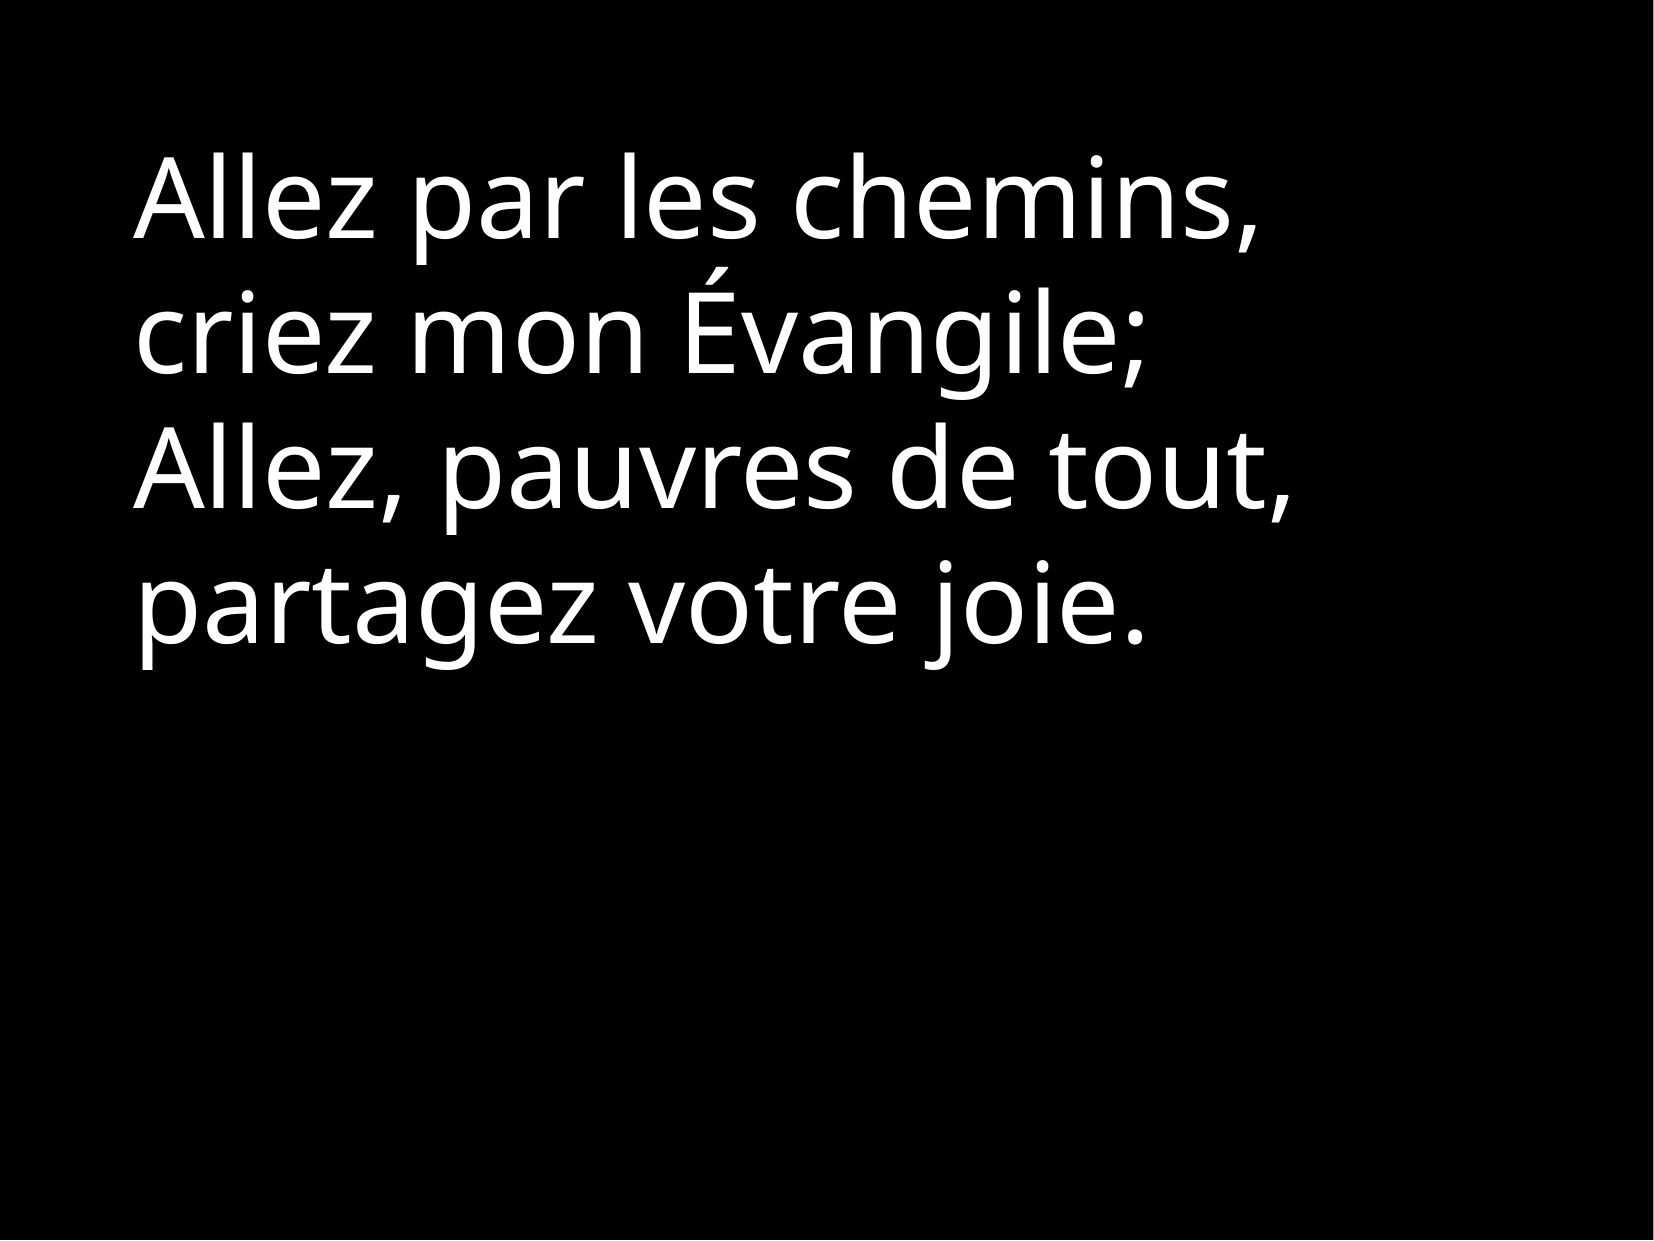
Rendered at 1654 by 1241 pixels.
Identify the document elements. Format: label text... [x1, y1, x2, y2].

text_box Allez par les chemins, criez mon Évangile; Allez, pauvres de tout, partagez votre joie. [118, 88, 1654, 975]
